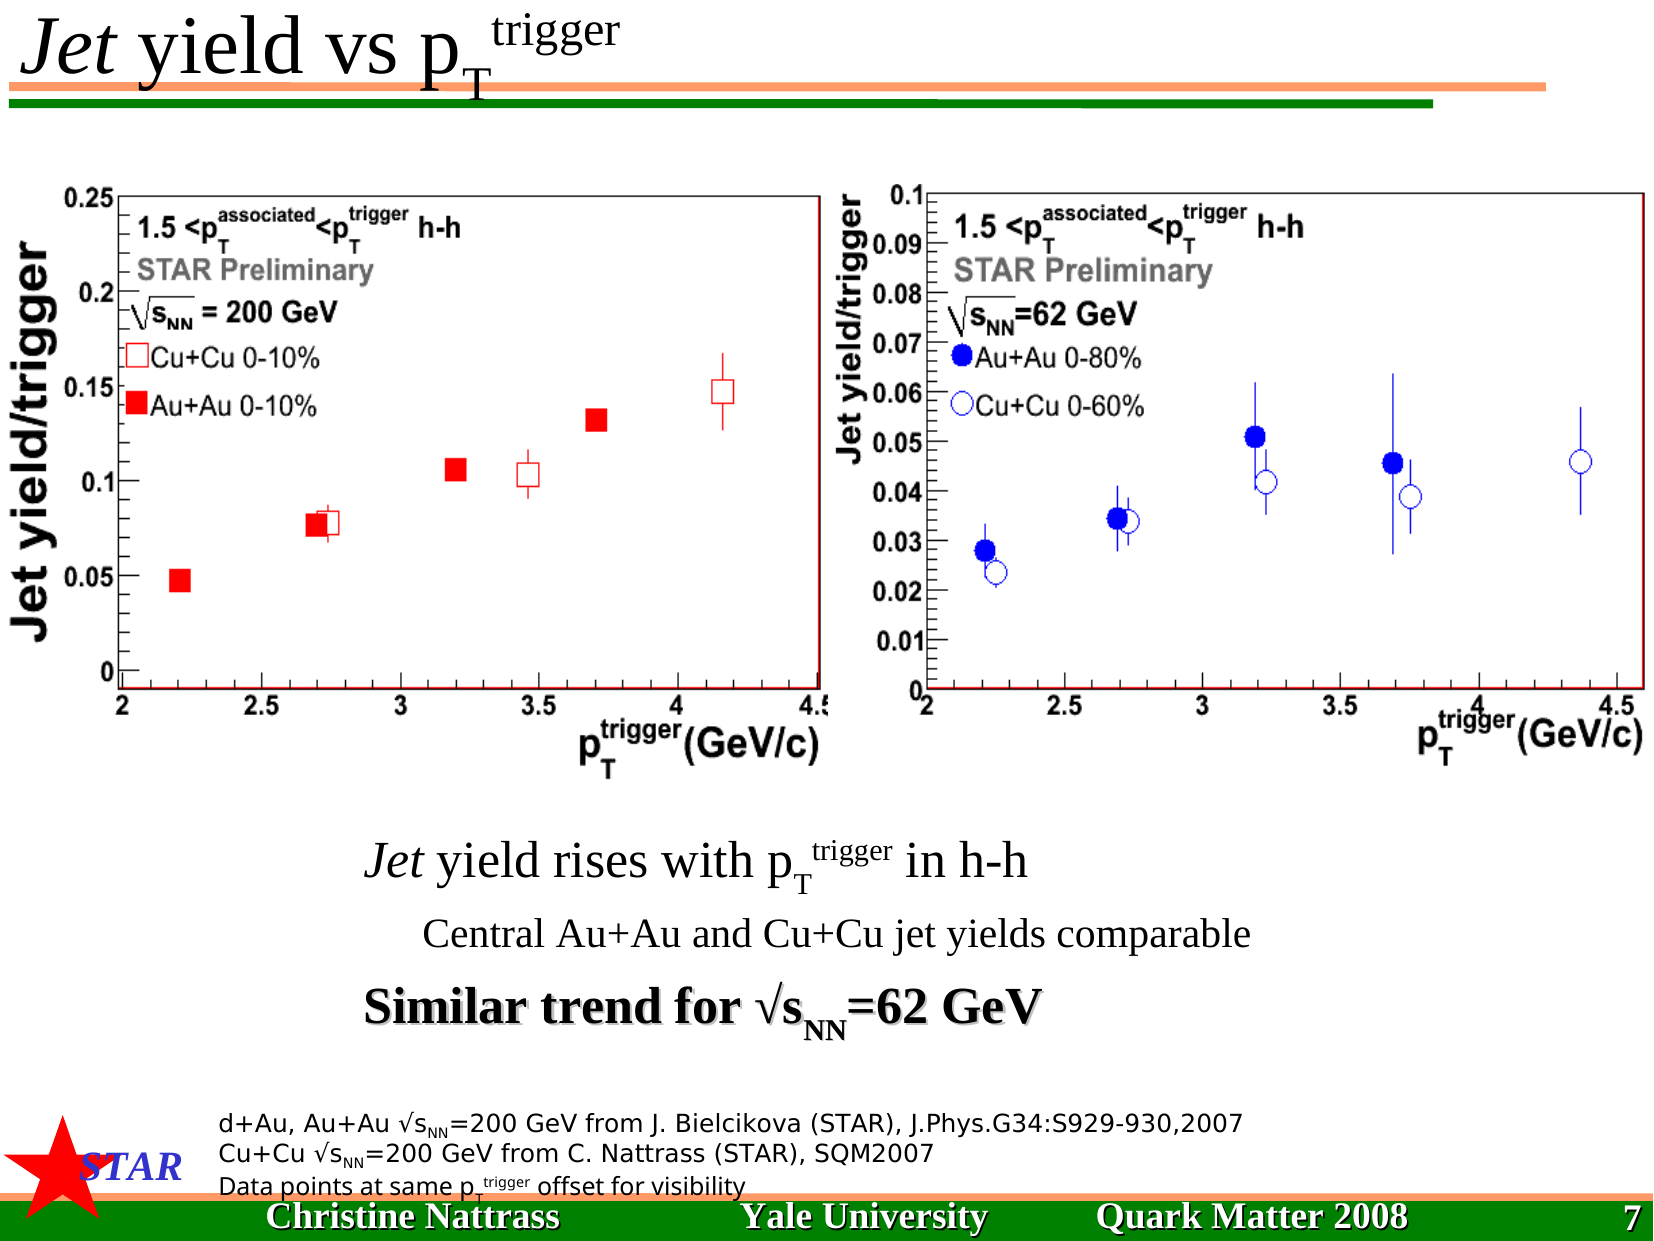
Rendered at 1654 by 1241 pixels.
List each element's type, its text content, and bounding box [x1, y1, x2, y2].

text_box d+Au, Au+Au √sNN=200 GeV from J. Bielcikova (STAR), J.Phys.G34:S929-930,2007 Cu+Cu √sNN=200 GeV from C. Nattrass (STAR), SQM2007 Data points at same pTtrigger offset for visibility [203, 1101, 328, 1241]
text_box Jet yield rises with pTtrigger in h-h Central Au+Au and Cu+Cu jet yields comparable Similar trend for √sNN=62 GeV [328, 832, 1538, 1241]
text_box Jet yield vs pTtrigger [19, 0, 1636, 121]
picture [3, 184, 1653, 785]
